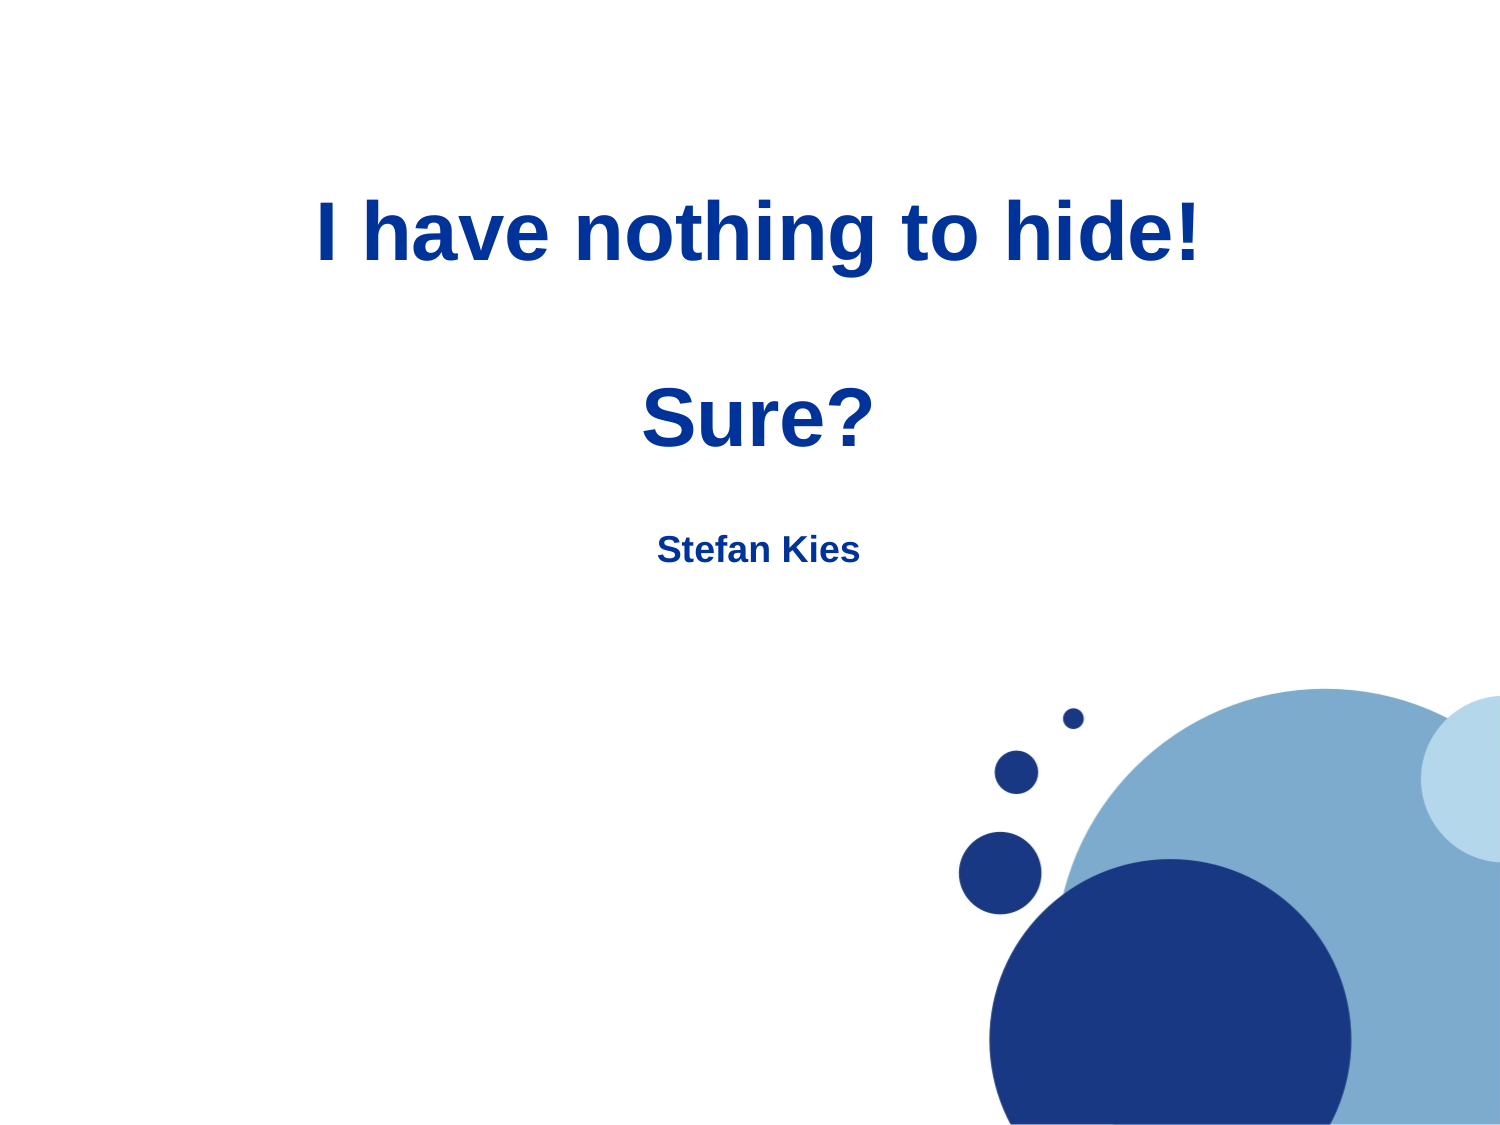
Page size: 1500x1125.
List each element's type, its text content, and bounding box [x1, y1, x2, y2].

title I have nothing to hide! Sure? Stefan Kies [159, 177, 1359, 614]
picture [888, 646, 1500, 1125]
